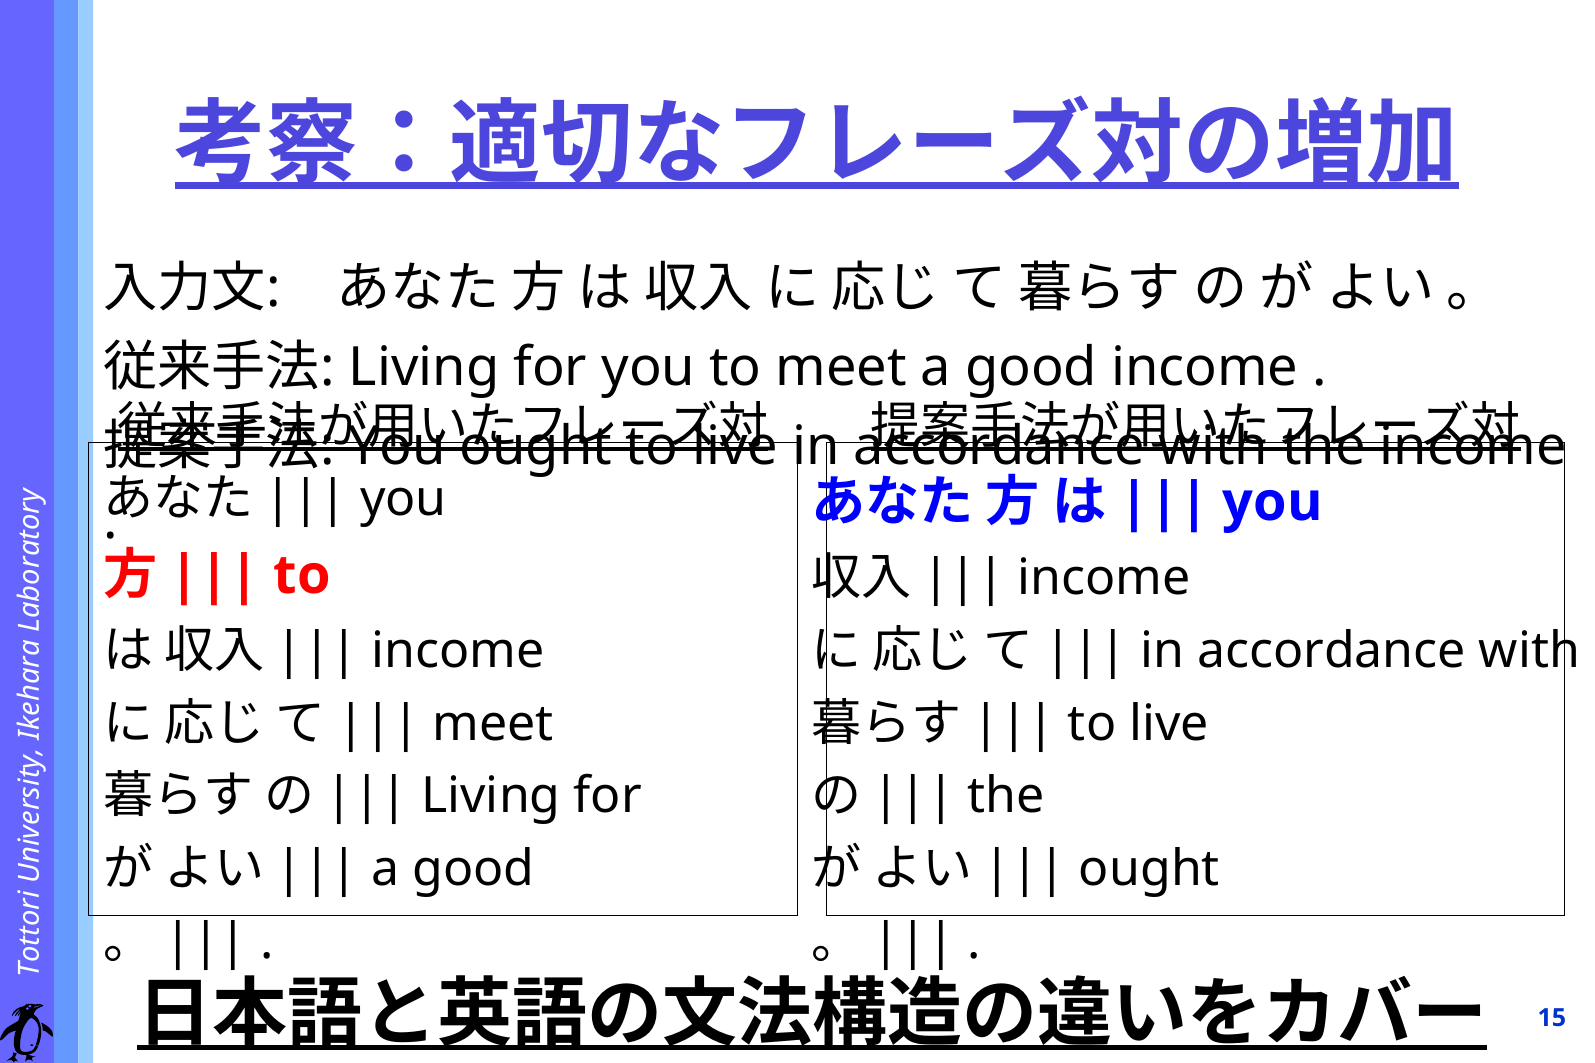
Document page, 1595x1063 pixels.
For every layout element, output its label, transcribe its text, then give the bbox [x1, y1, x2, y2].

text_box 従来手法が用いたフレーズ対 あなた ||| you 方 ||| to は 収入 ||| income に 応じ て ||| meet 暮らす の ||| Living for が よい ||| a good 。 ||| . [88, 442, 798, 916]
text_box 日本語と英語の文法構造の違いをカバー [88, 944, 1536, 1051]
title 考察：適切なフレーズ対の増加 [92, 24, 1542, 236]
text_box 入力文: あなた 方 は 収入 に 応じ て 暮らす の が よい 。 従来手法: Living for you to meet a good income . 提案手法: You ought to live in accordance with the income . [88, 236, 1595, 414]
text_box 提案手法が用いたフレーズ対 あなた 方 は ||| you 収入 ||| income に 応じ て ||| in accordance with 暮らす ||| to live の ||| the が よい ||| ought 。 ||| . [826, 442, 1565, 916]
